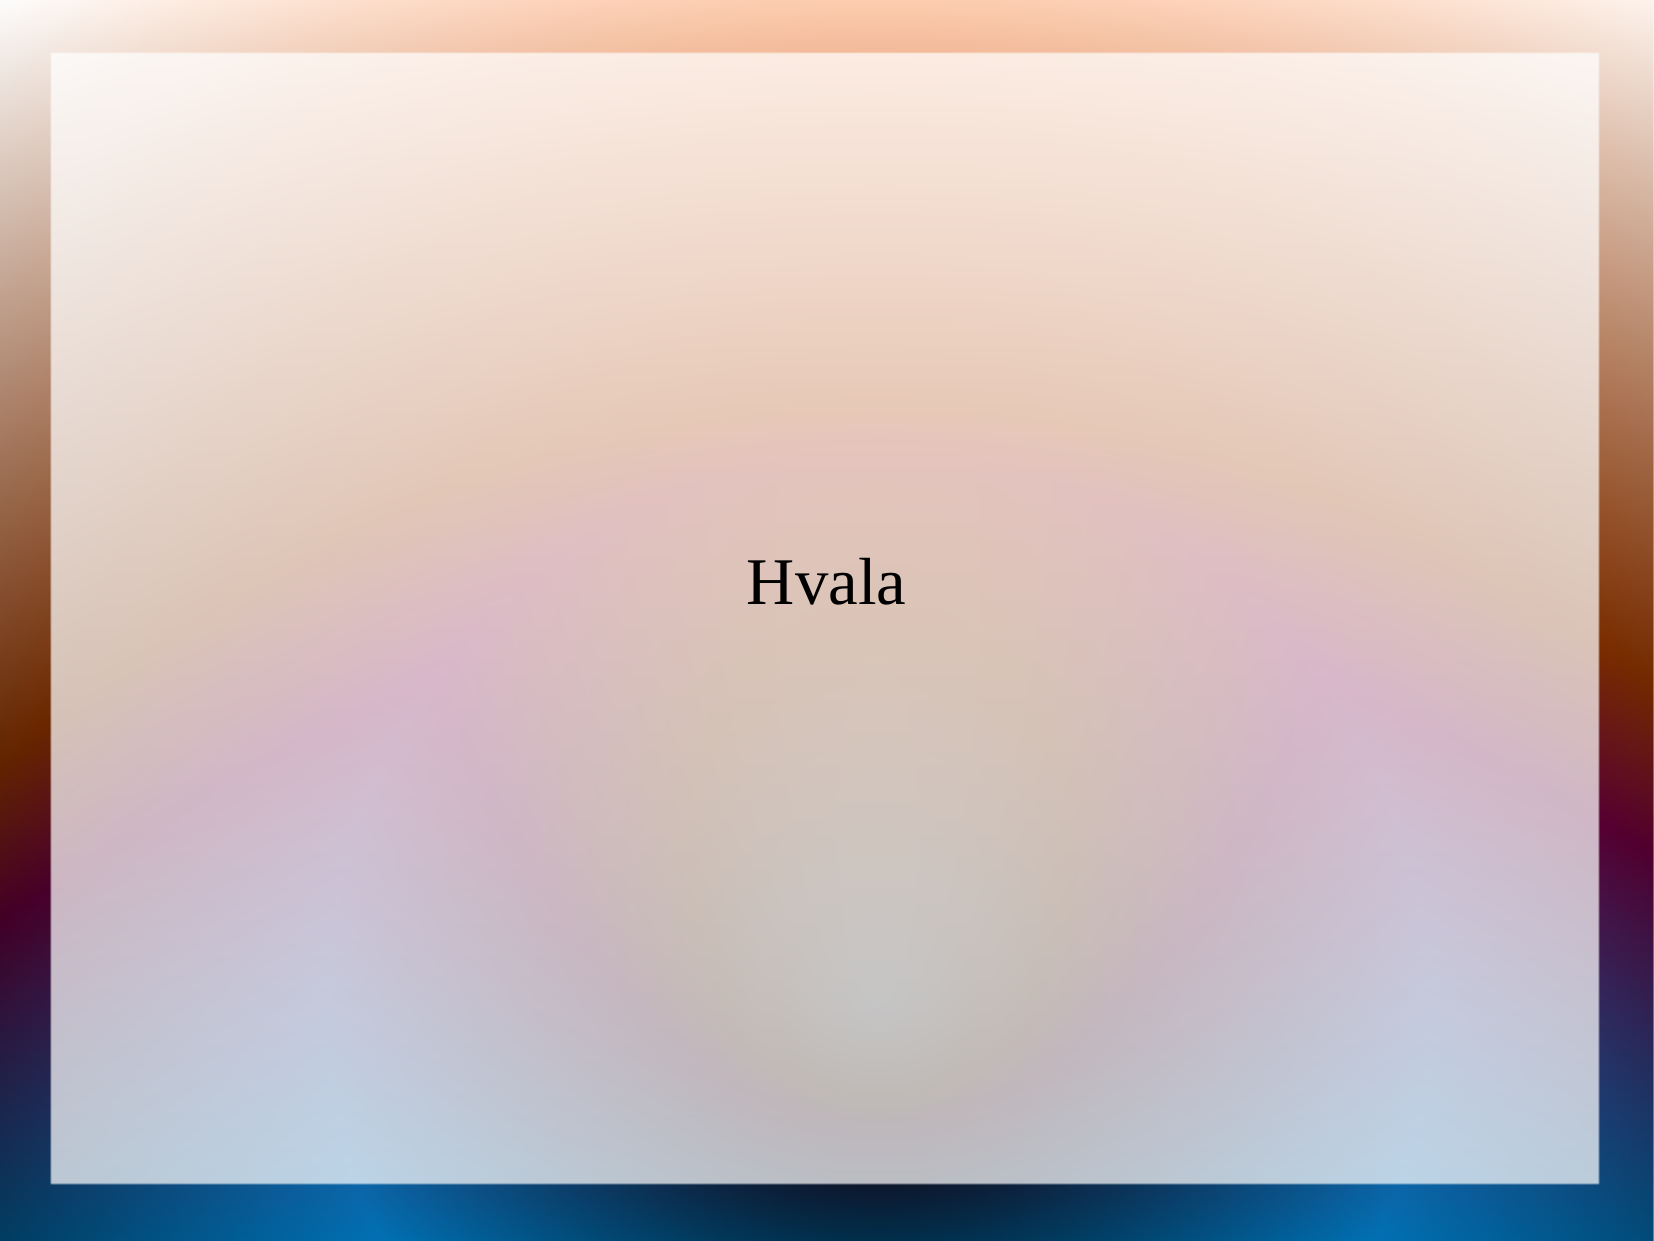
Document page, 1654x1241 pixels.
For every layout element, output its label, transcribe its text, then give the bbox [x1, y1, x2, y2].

subtitle Hvala [82, 62, 1571, 1102]
picture [0, 0, 1654, 1241]
